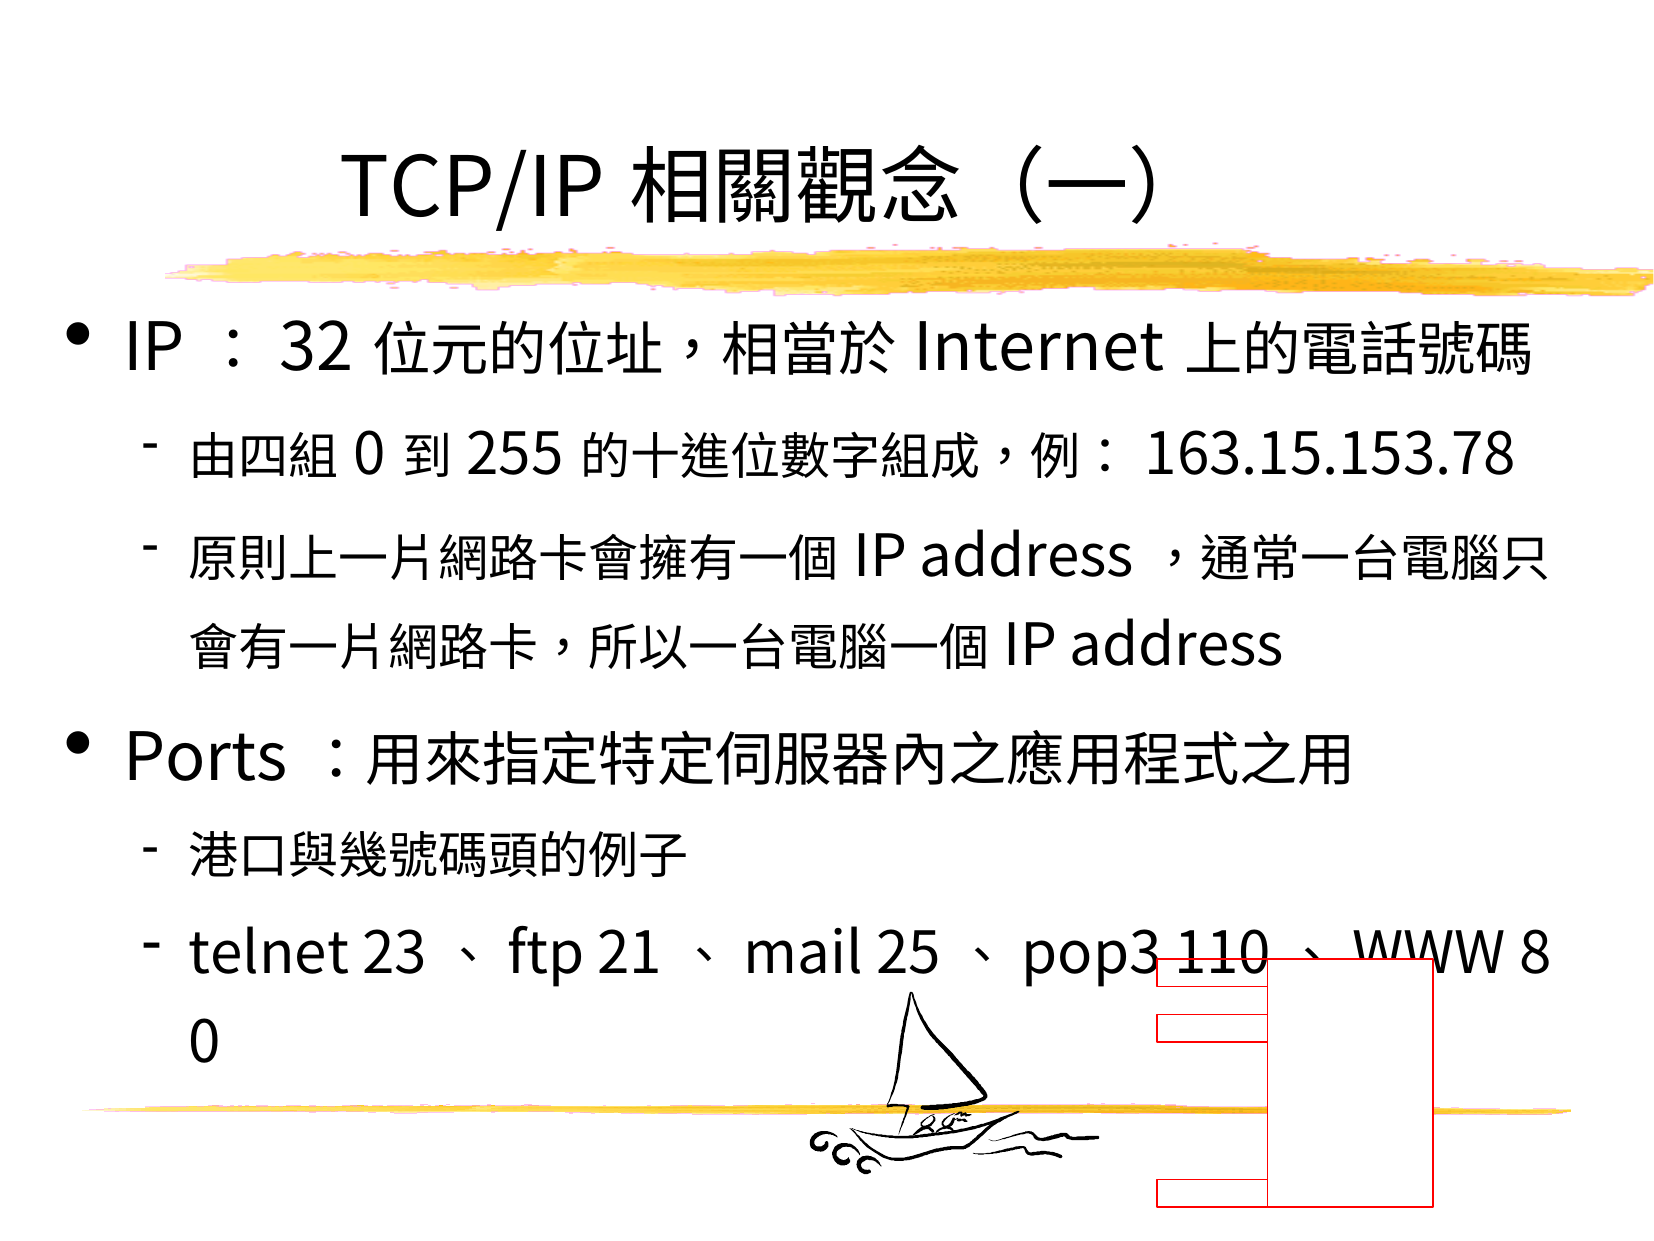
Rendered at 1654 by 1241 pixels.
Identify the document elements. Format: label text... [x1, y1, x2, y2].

picture [82, 1102, 808, 1117]
list IP：32位元的位址，相當於Internet上的電話號碼 由四組0到255的十進位數字組成，例：163.15.153.78 原則上一片網路卡會擁有一個IP address，通常一台電腦只會有一片網路卡，所以一台電腦一個IP address Ports：用來指定特定伺服器內之應用程式之用 港口與幾號碼頭的例子 telnet 23、ftp 21、mail 25、pop3 110、WWW 80 [52, 279, 1598, 1041]
picture [1100, 1102, 1267, 1117]
title TCP/IP相關觀念（一） [73, 25, 1479, 249]
picture [165, 237, 1654, 308]
picture [1433, 1102, 1571, 1117]
chart [808, 991, 1100, 1177]
text_box [1267, 959, 1433, 1208]
